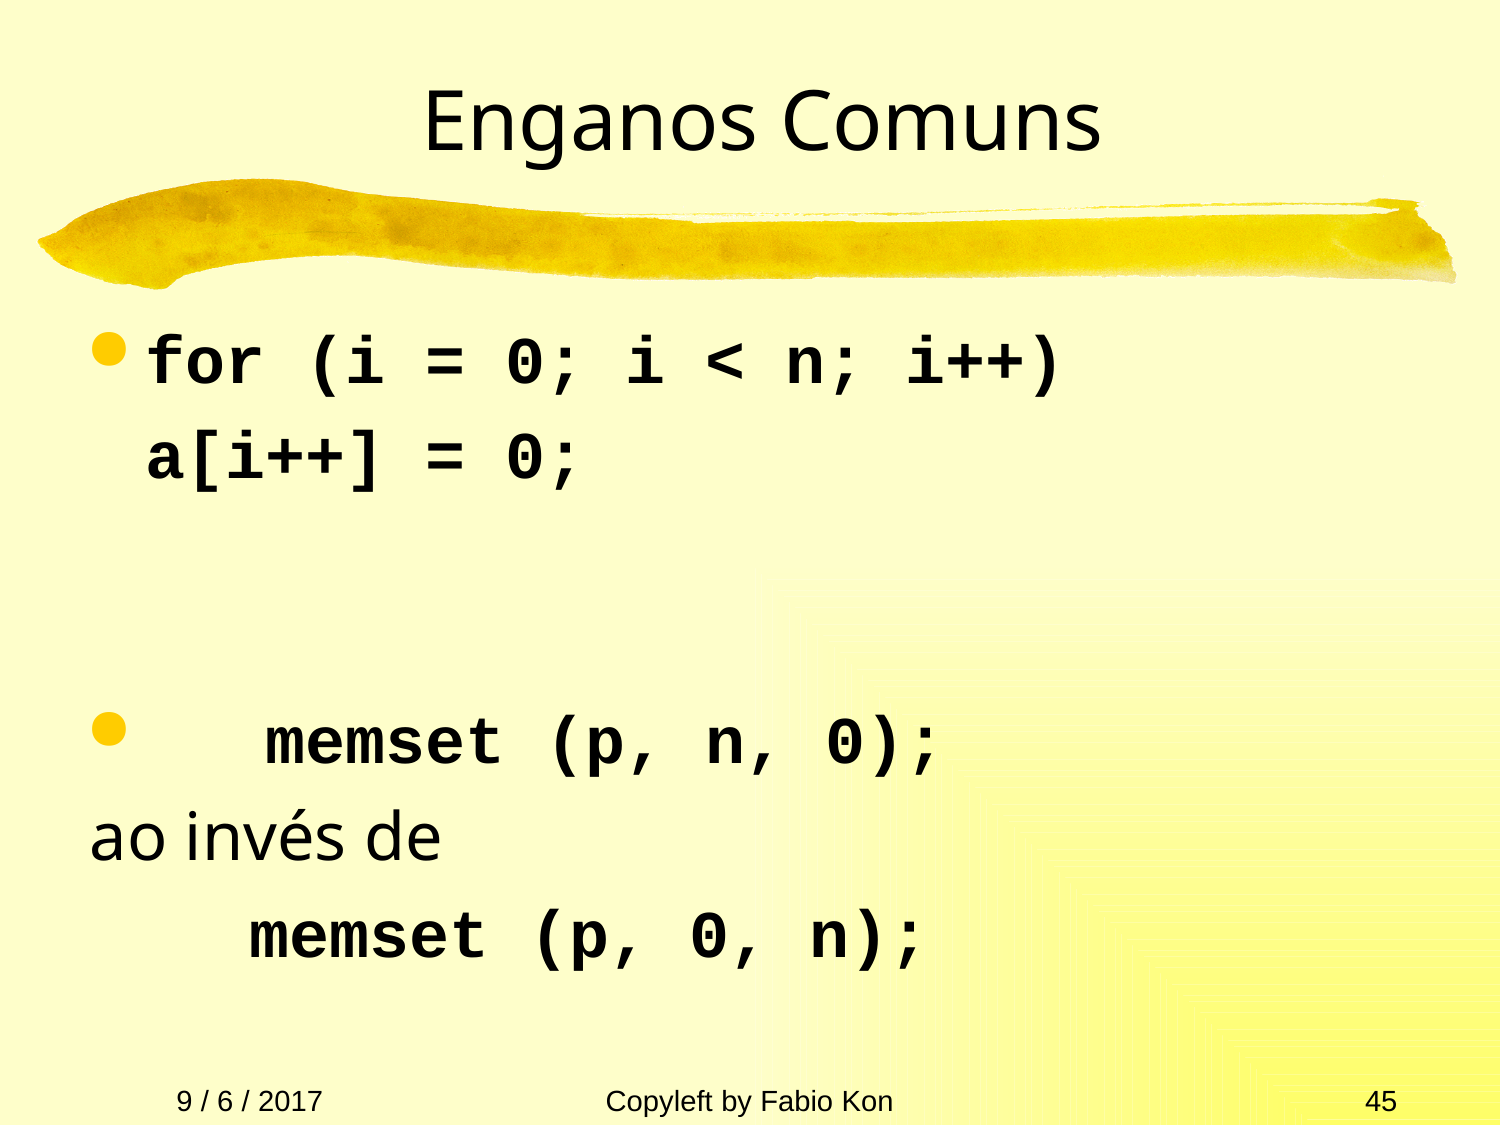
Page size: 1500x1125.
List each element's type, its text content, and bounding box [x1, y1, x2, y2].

picture [24, 174, 1463, 297]
title Enganos Comuns [125, 12, 1401, 175]
list for (i = 0; i < n; i++) a[i++] = 0; memset (p, n, 0); ao invés de memset (p, 0, n); [74, 309, 1417, 994]
